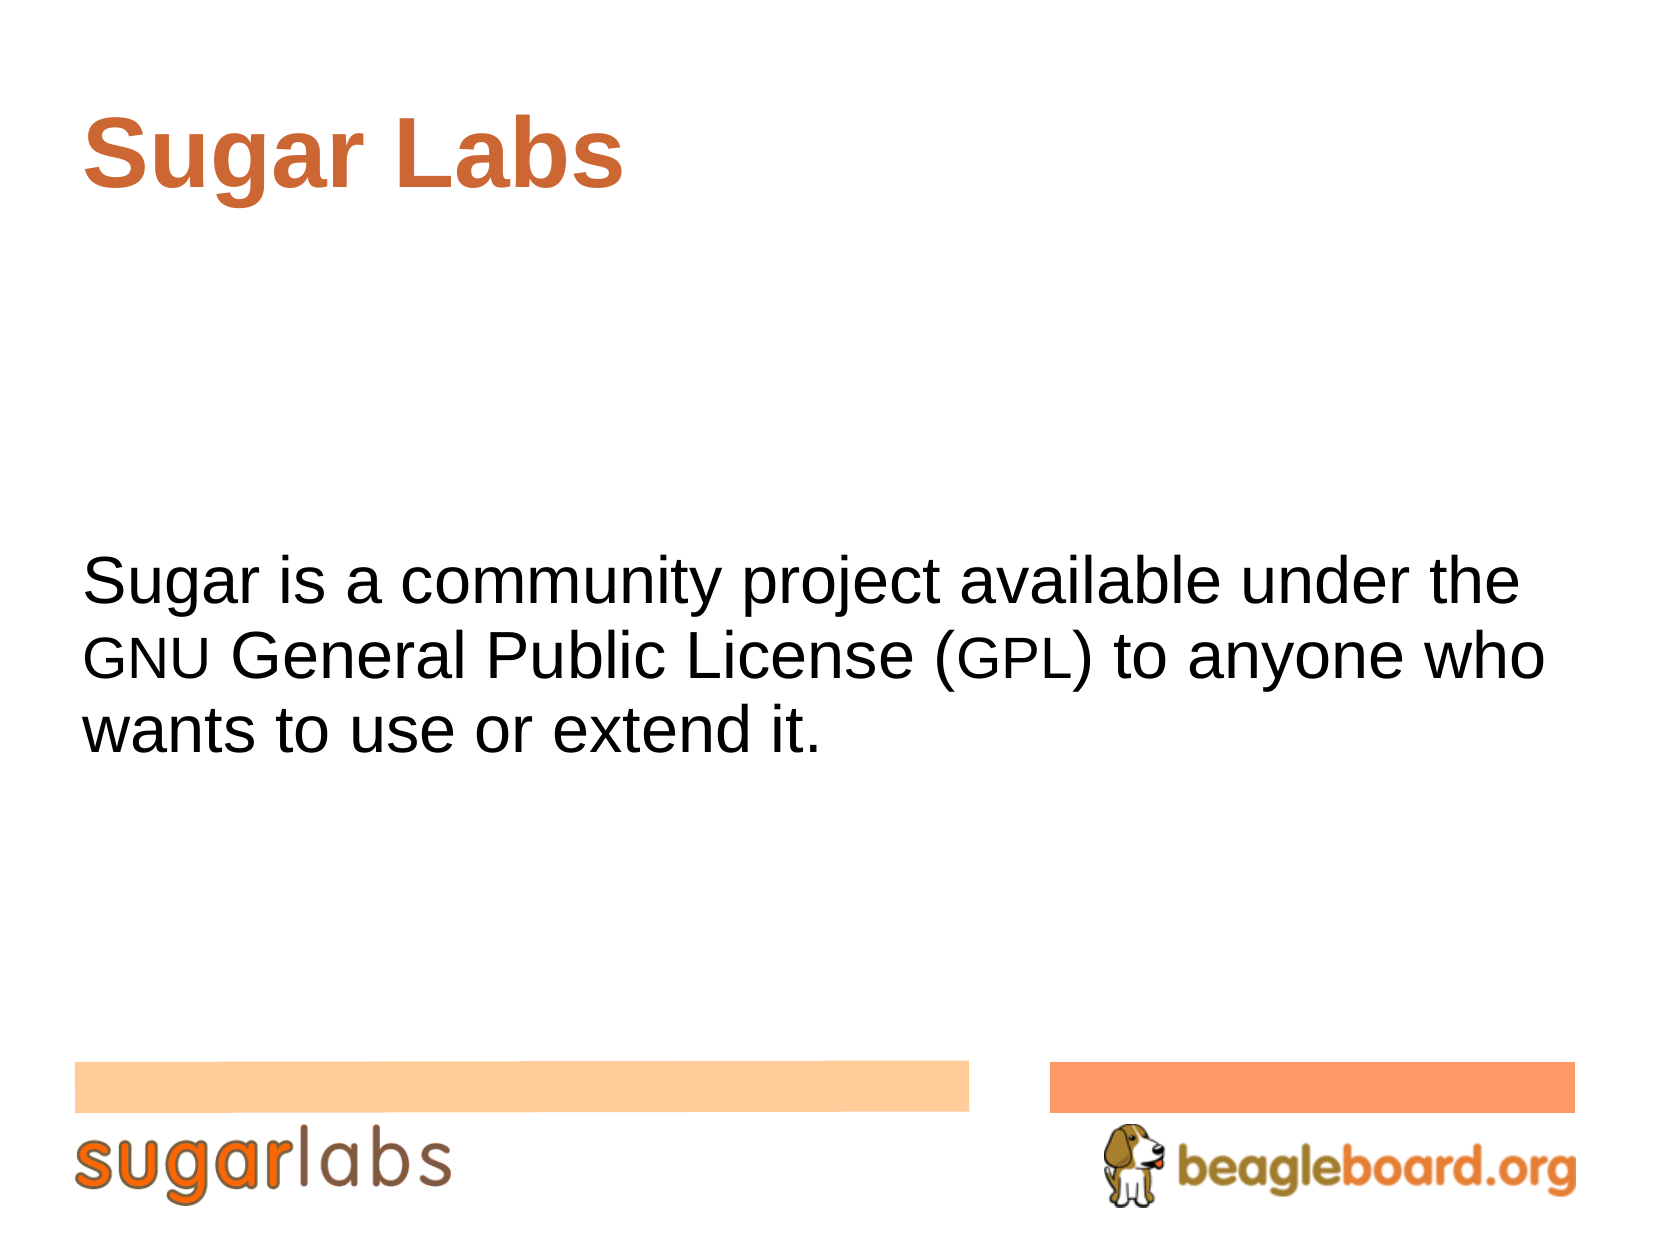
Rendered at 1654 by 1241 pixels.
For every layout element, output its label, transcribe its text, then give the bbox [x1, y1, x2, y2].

title Sugar Labs [82, 49, 1571, 257]
subtitle Sugar is a community project available under the GNU General Public License (GPL) to anyone who wants to use or extend it. [82, 297, 1571, 1013]
picture [75, 1124, 451, 1206]
picture [1104, 1124, 1576, 1208]
